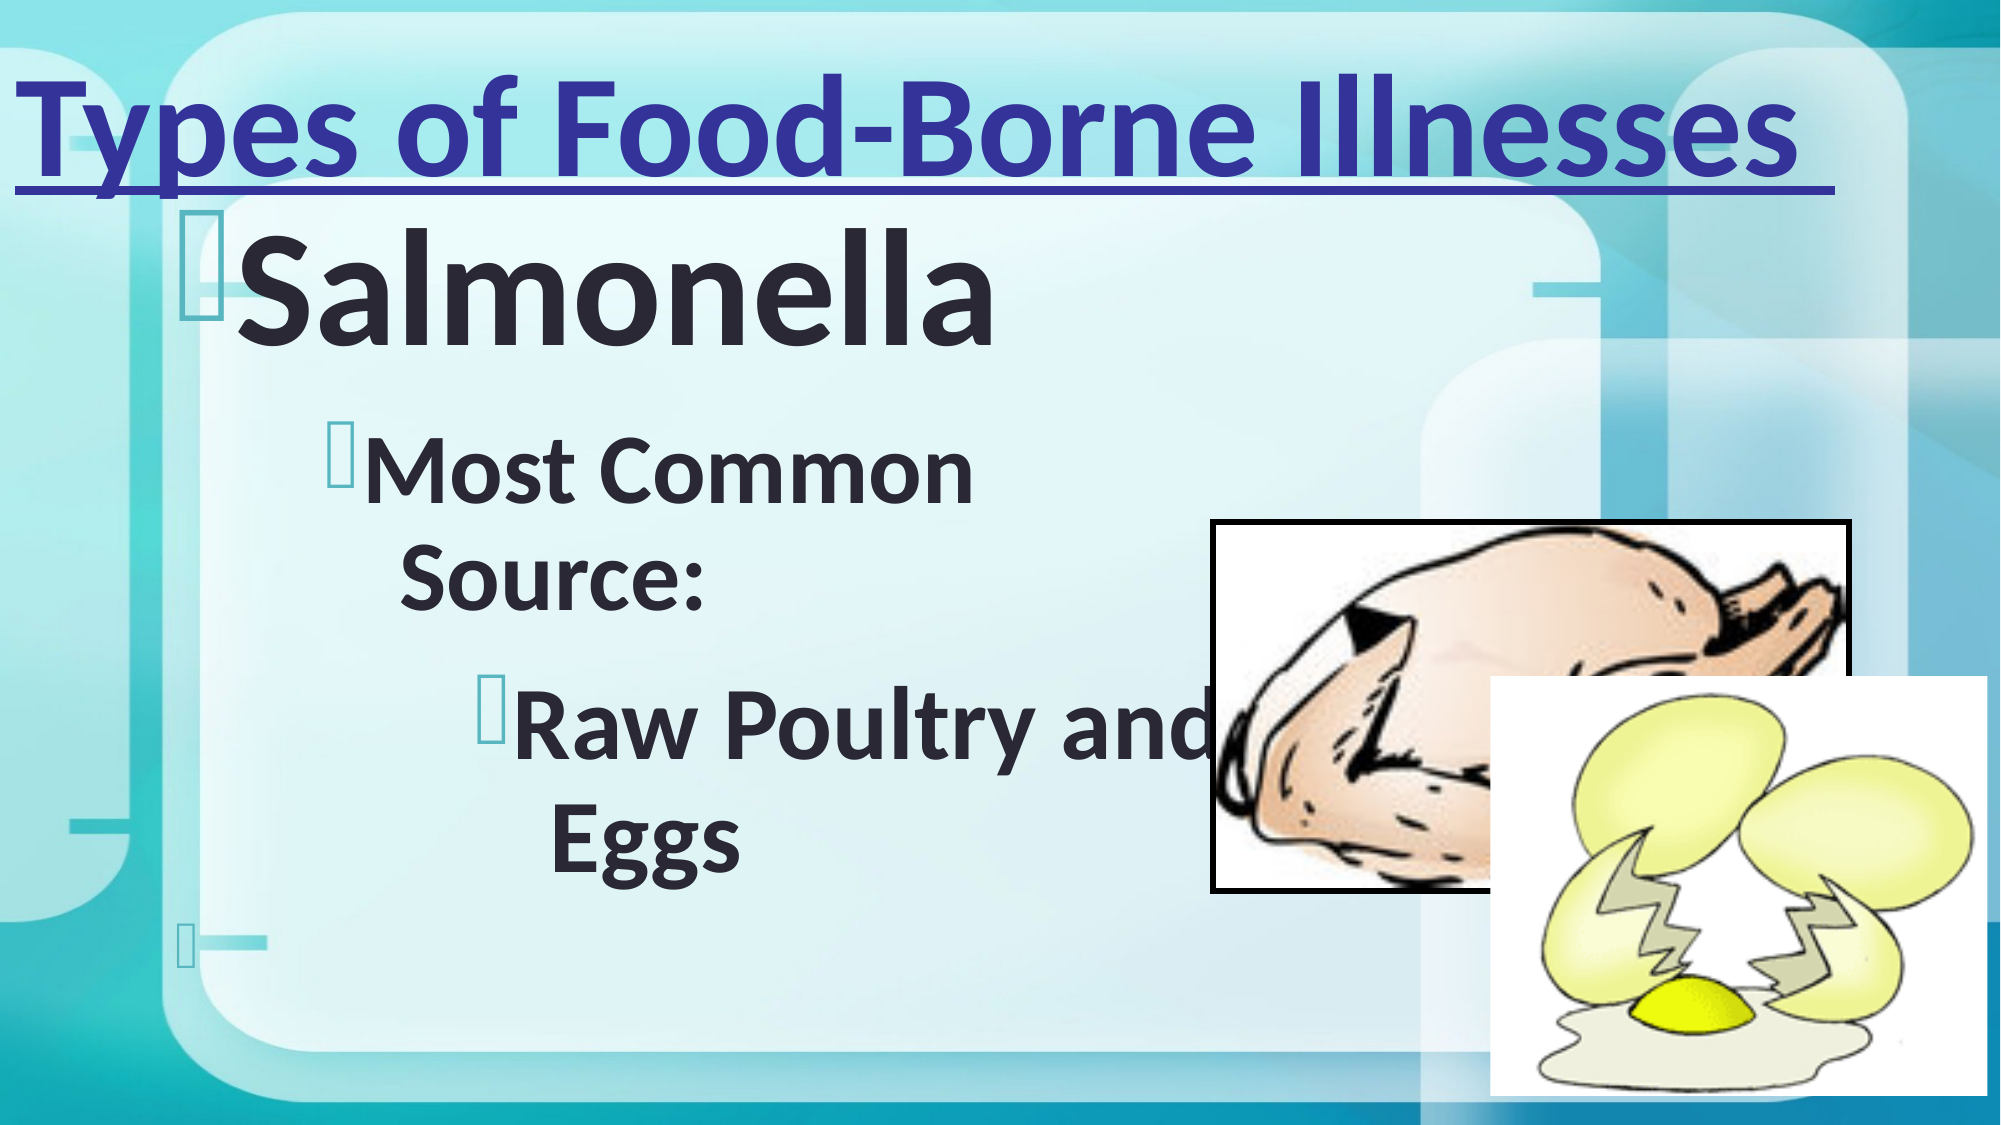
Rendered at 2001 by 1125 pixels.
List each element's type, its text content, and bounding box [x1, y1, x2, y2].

title Types of Food-Borne Illnesses [0, 0, 2000, 214]
list Salmonella Most Common Source: Raw Poultry and Eggs [159, 214, 1282, 1109]
picture [1216, 525, 1988, 1096]
